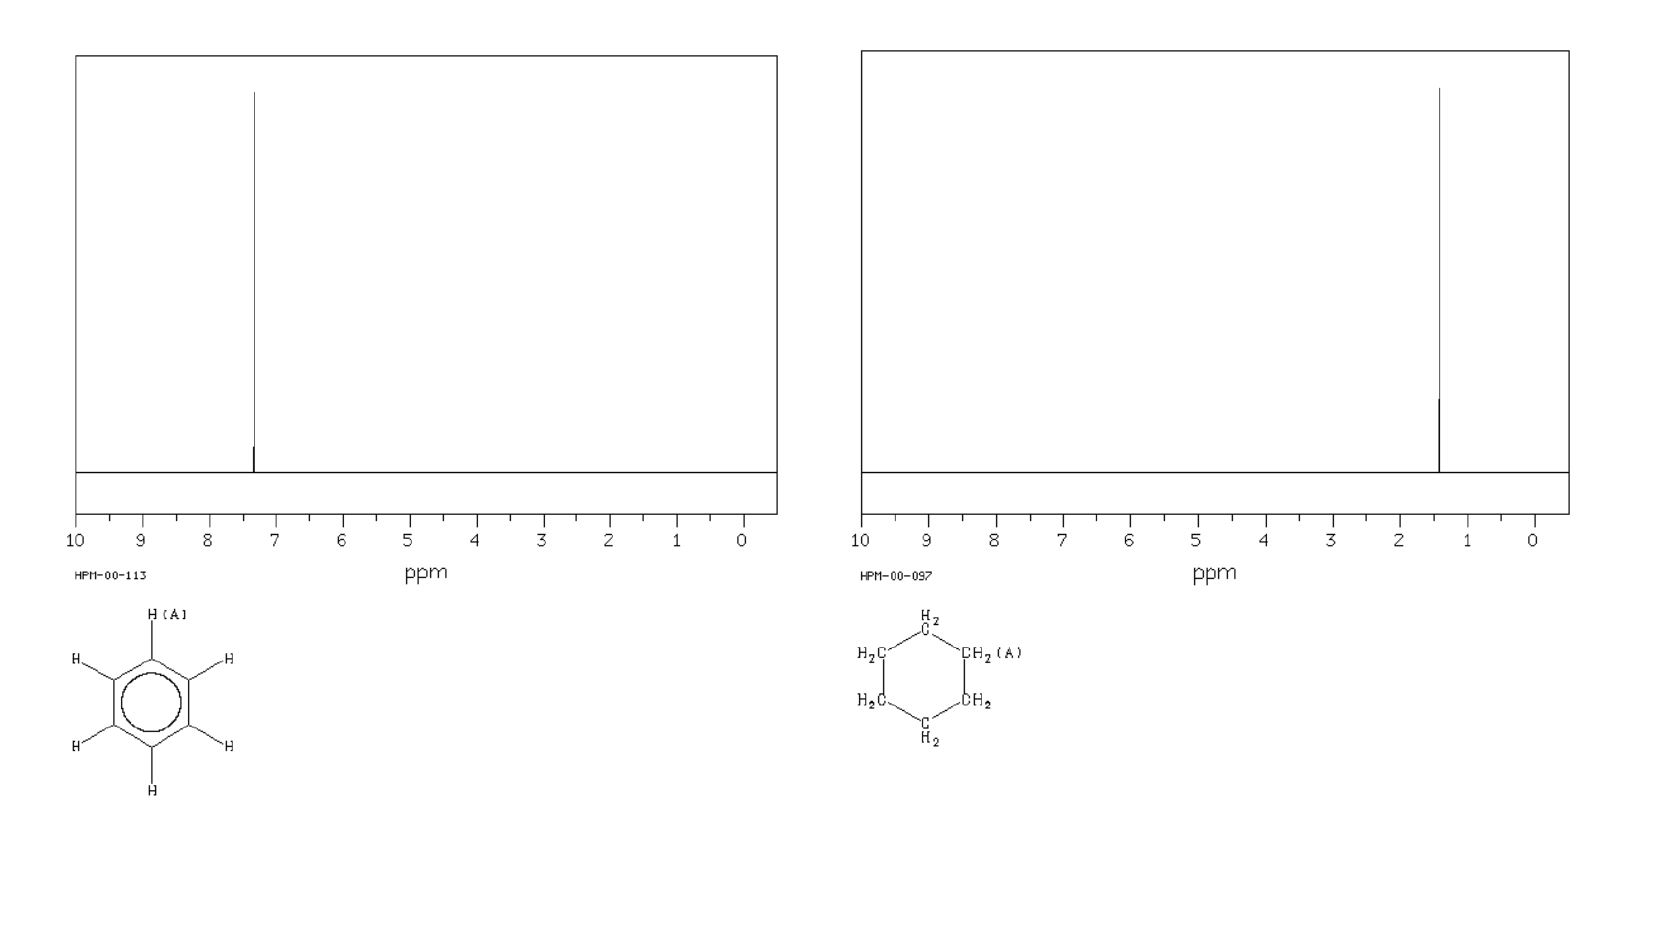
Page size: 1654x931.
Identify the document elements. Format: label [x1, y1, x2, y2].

picture [53, 48, 792, 815]
picture [838, 42, 1583, 792]
